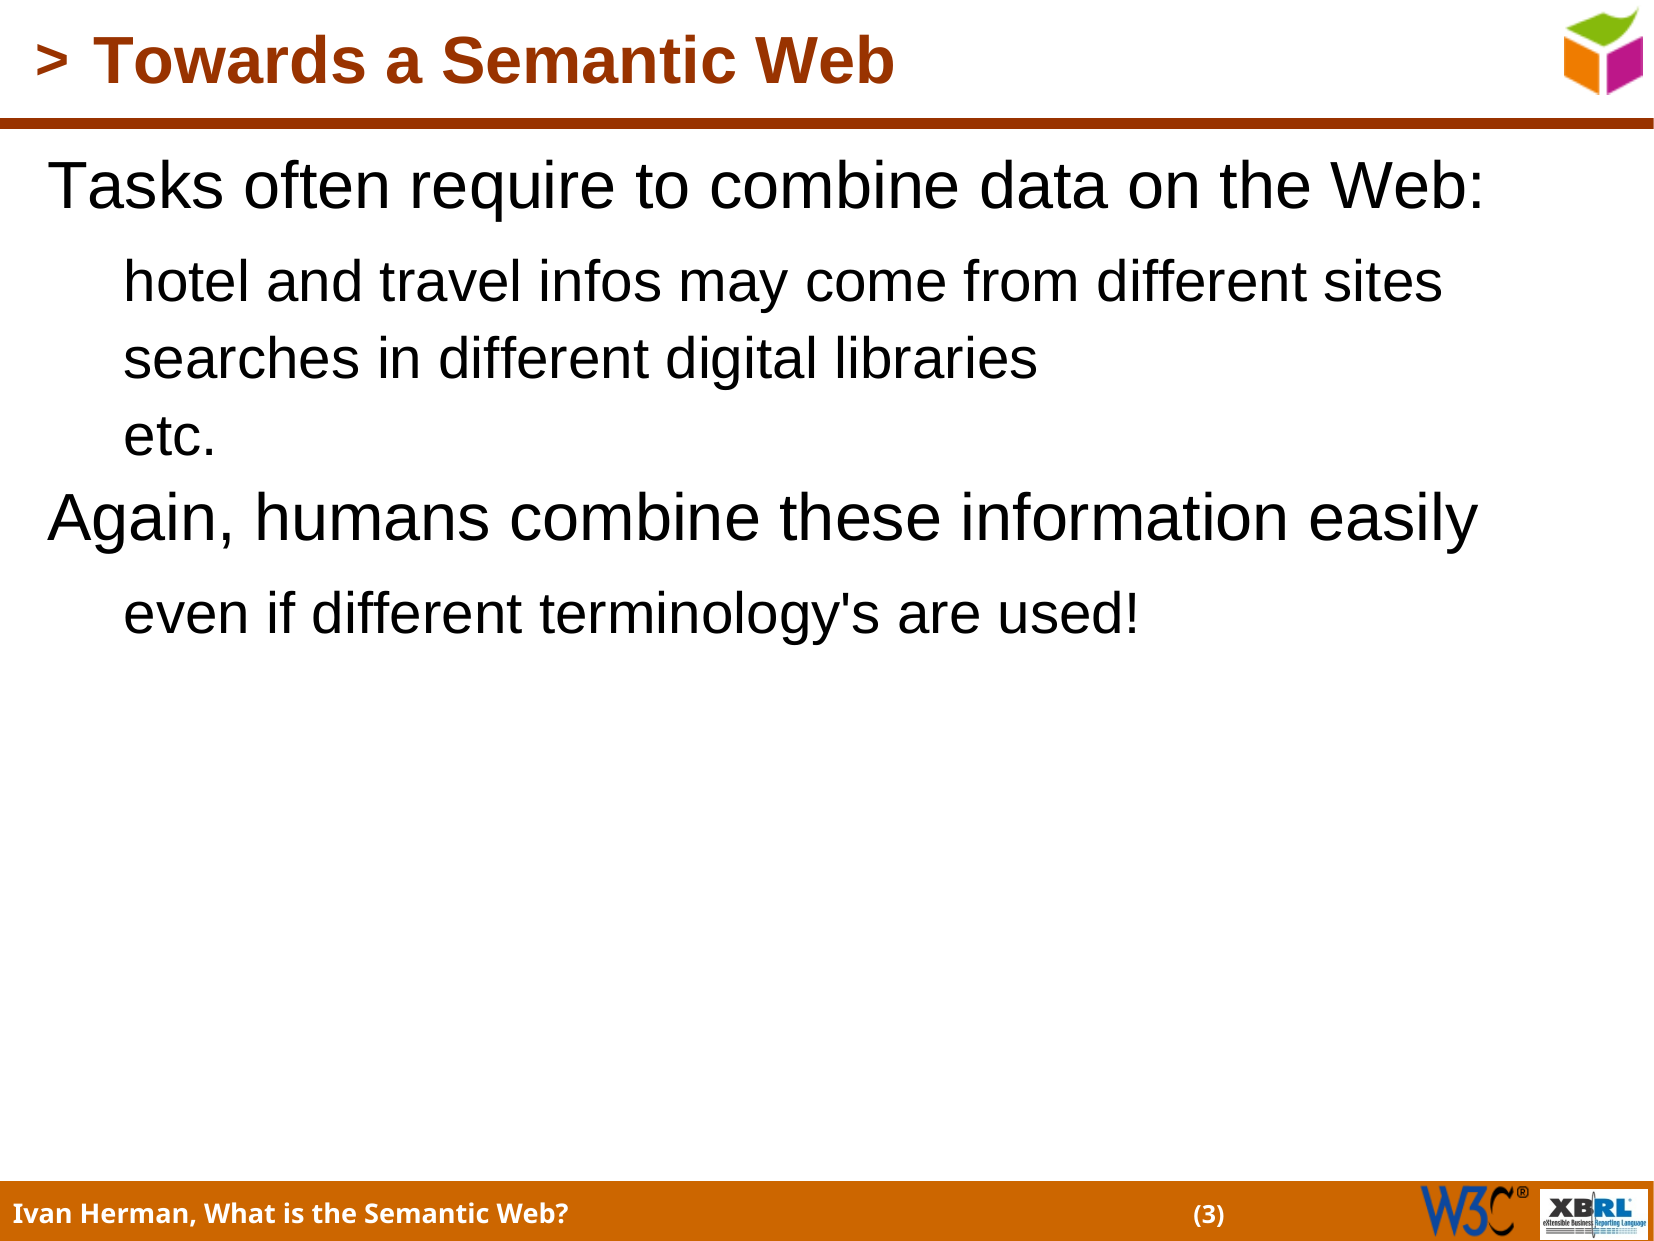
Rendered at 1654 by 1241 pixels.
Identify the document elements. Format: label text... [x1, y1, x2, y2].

picture [1417, 1183, 1533, 1240]
picture [1540, 1189, 1648, 1240]
picture [1564, 5, 1643, 95]
title Towards a Semantic Web [93, 0, 1493, 119]
list Tasks often require to combine data on the Web: hotel and travel infos may come from different sites searches in different digital libraries etc. Again, humans combine these information easily even if different terminology's are used! [29, 147, 1624, 1134]
